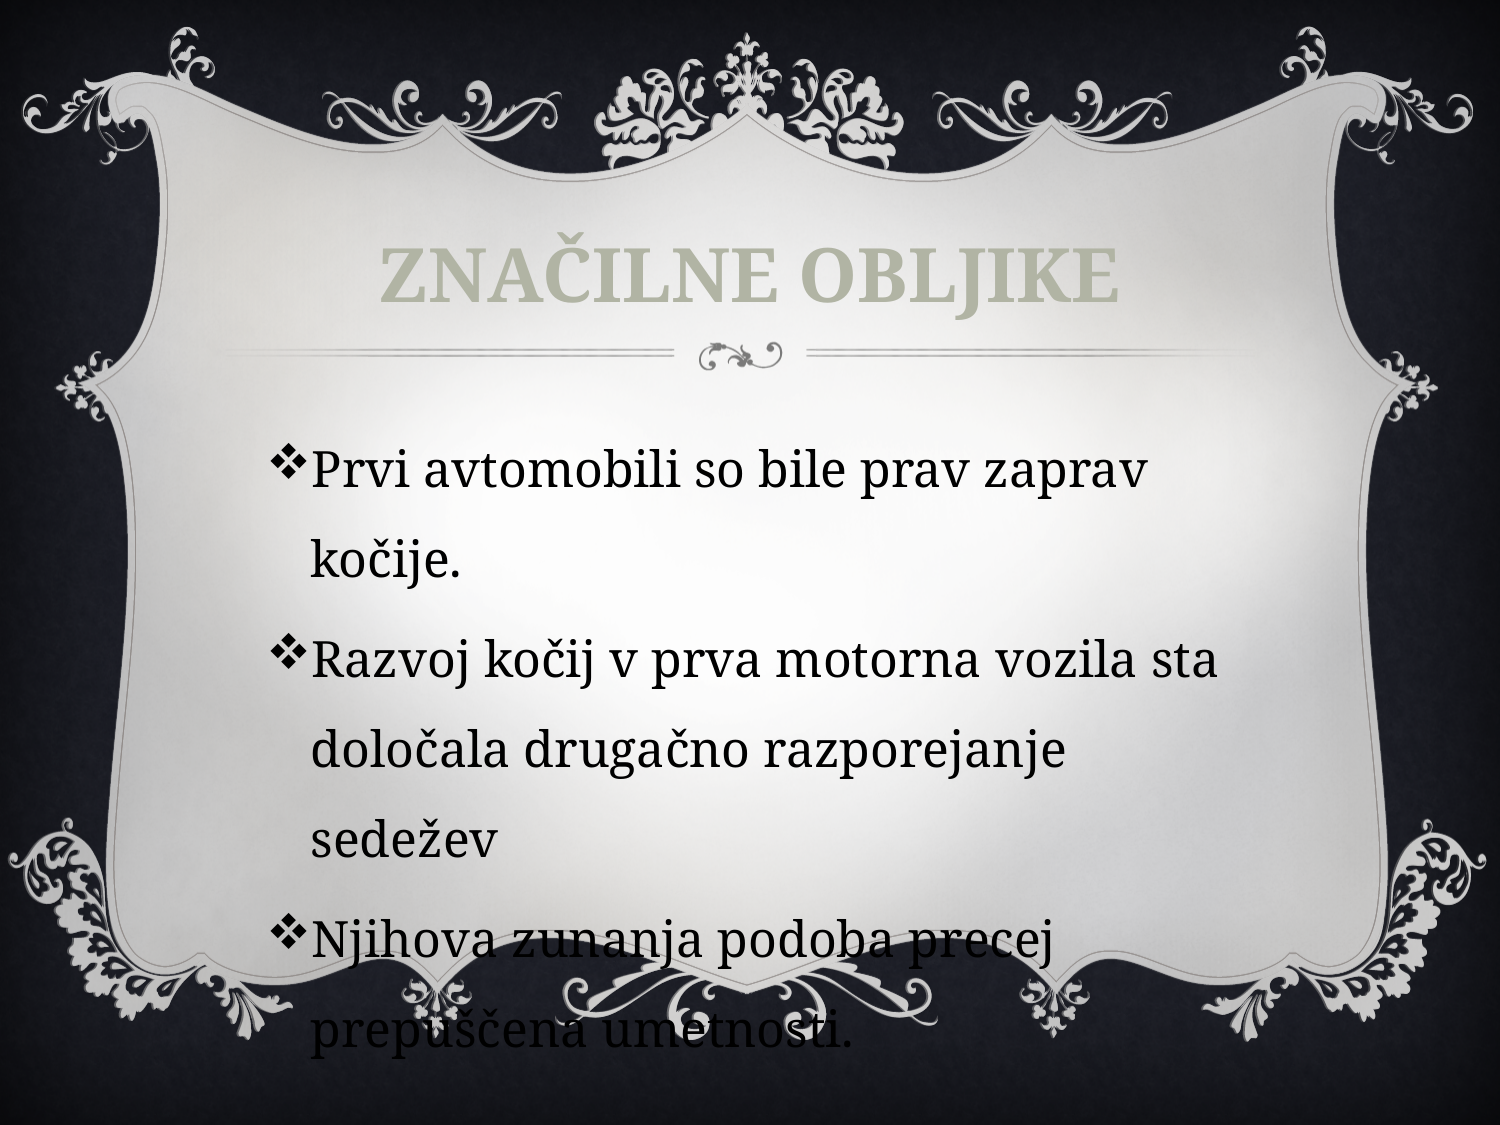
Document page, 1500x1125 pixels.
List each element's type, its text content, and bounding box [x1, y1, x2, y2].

picture [0, 0, 1500, 1125]
list Prvi avtomobili so bile prav zaprav kočije. Razvoj kočij v prva motorna vozila sta določala drugačno razporejanje sedežev Njihova zunanja podoba precej prepuščena umetnosti. [225, 399, 1275, 900]
title ZNAČILNE OBLjIke [225, 212, 1275, 325]
